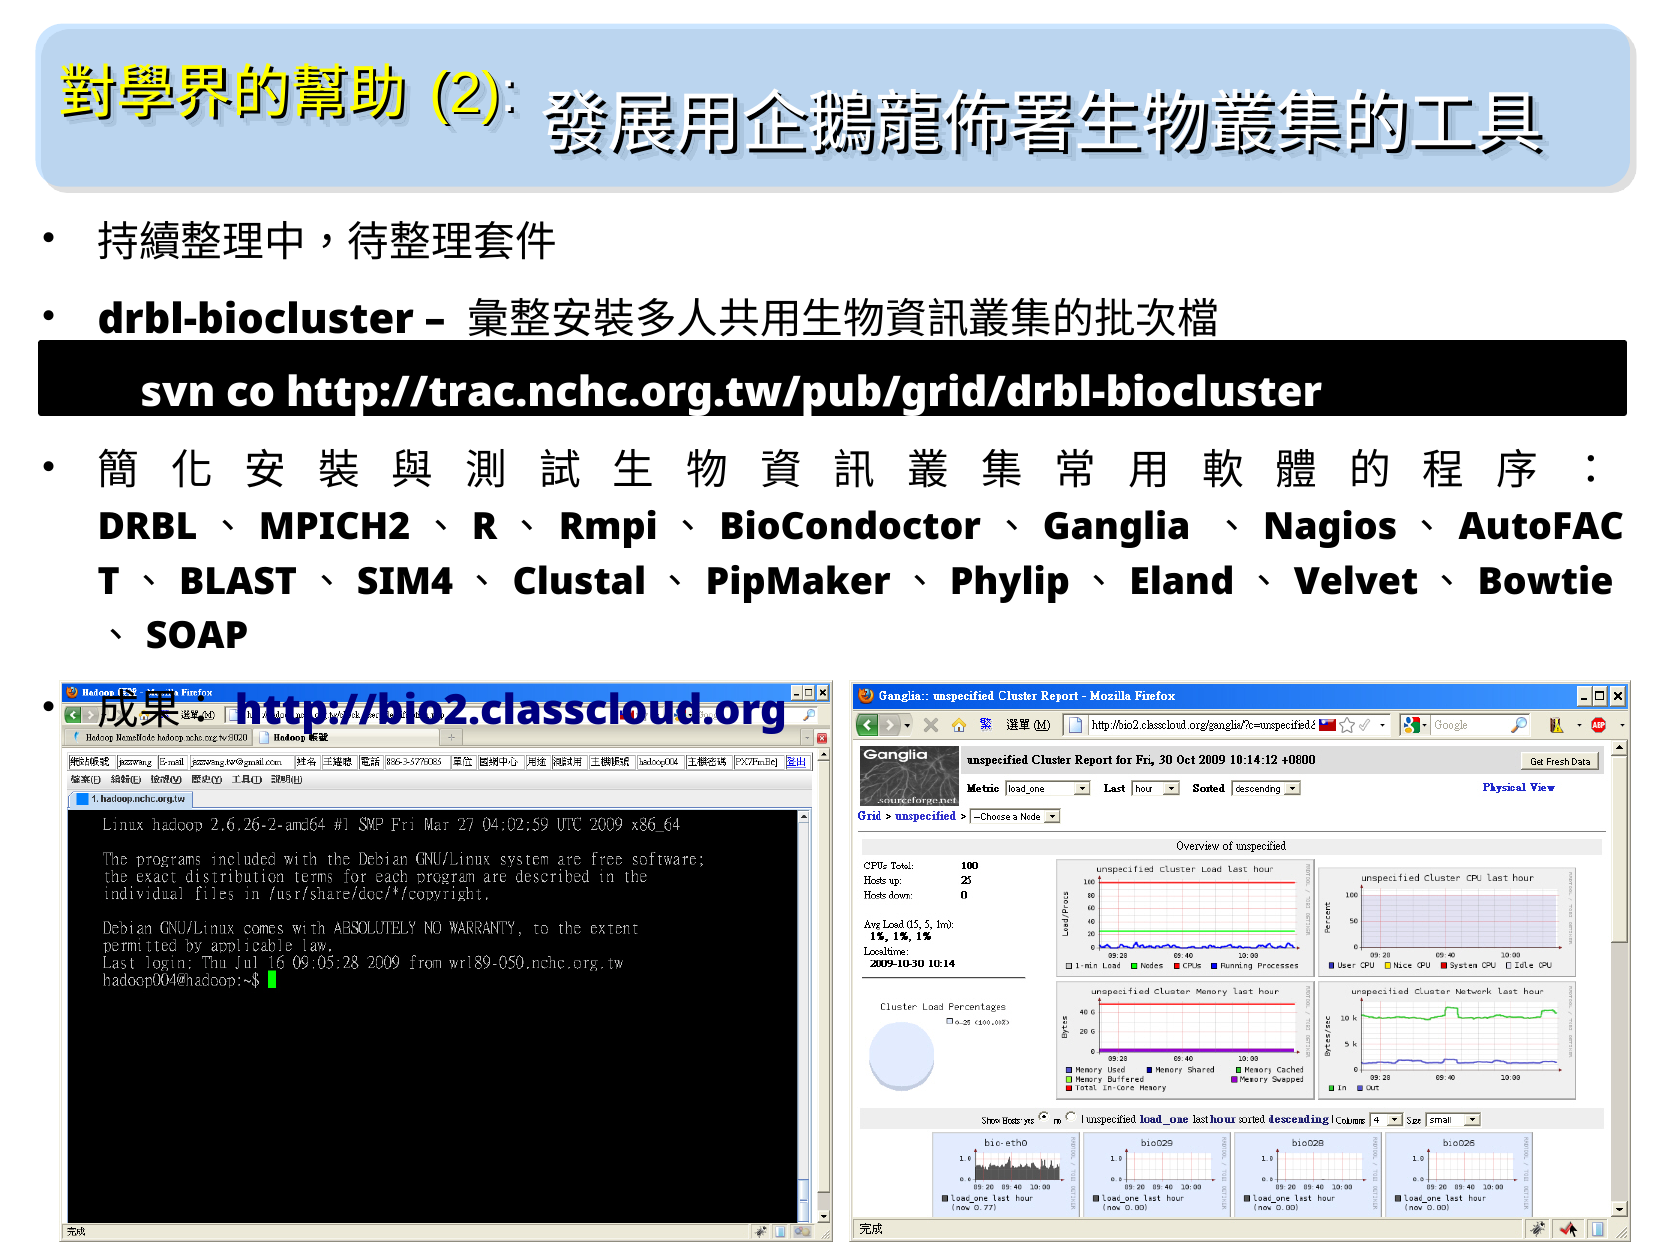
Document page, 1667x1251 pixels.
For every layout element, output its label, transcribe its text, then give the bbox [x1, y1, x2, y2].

picture [849, 680, 1631, 1242]
picture [59, 680, 833, 1242]
list 持續整理中，待整理套件 drbl-biocluster – 彙整安裝多人共用生物資訊叢集的批次檔 svn co http://trac.nchc.org.tw/pub/grid/drbl-biocluster 簡化安裝與測試生物資訊叢集常用軟體的程序：DRBL、MPICH2、R、Rmpi、BioCondoctor、Ganglia 、Nagios、AutoFACT、BLAST、SIM4、Clustal、PipMaker、Phylip、Eland、Velvet、Bowtie、SOAP 成果：http://bio2.classcloud.org [41, 207, 1625, 661]
text_box 對學界的幫助(2):發展用企鵝龍佈署生物叢集的工具 [35, 23, 1630, 187]
